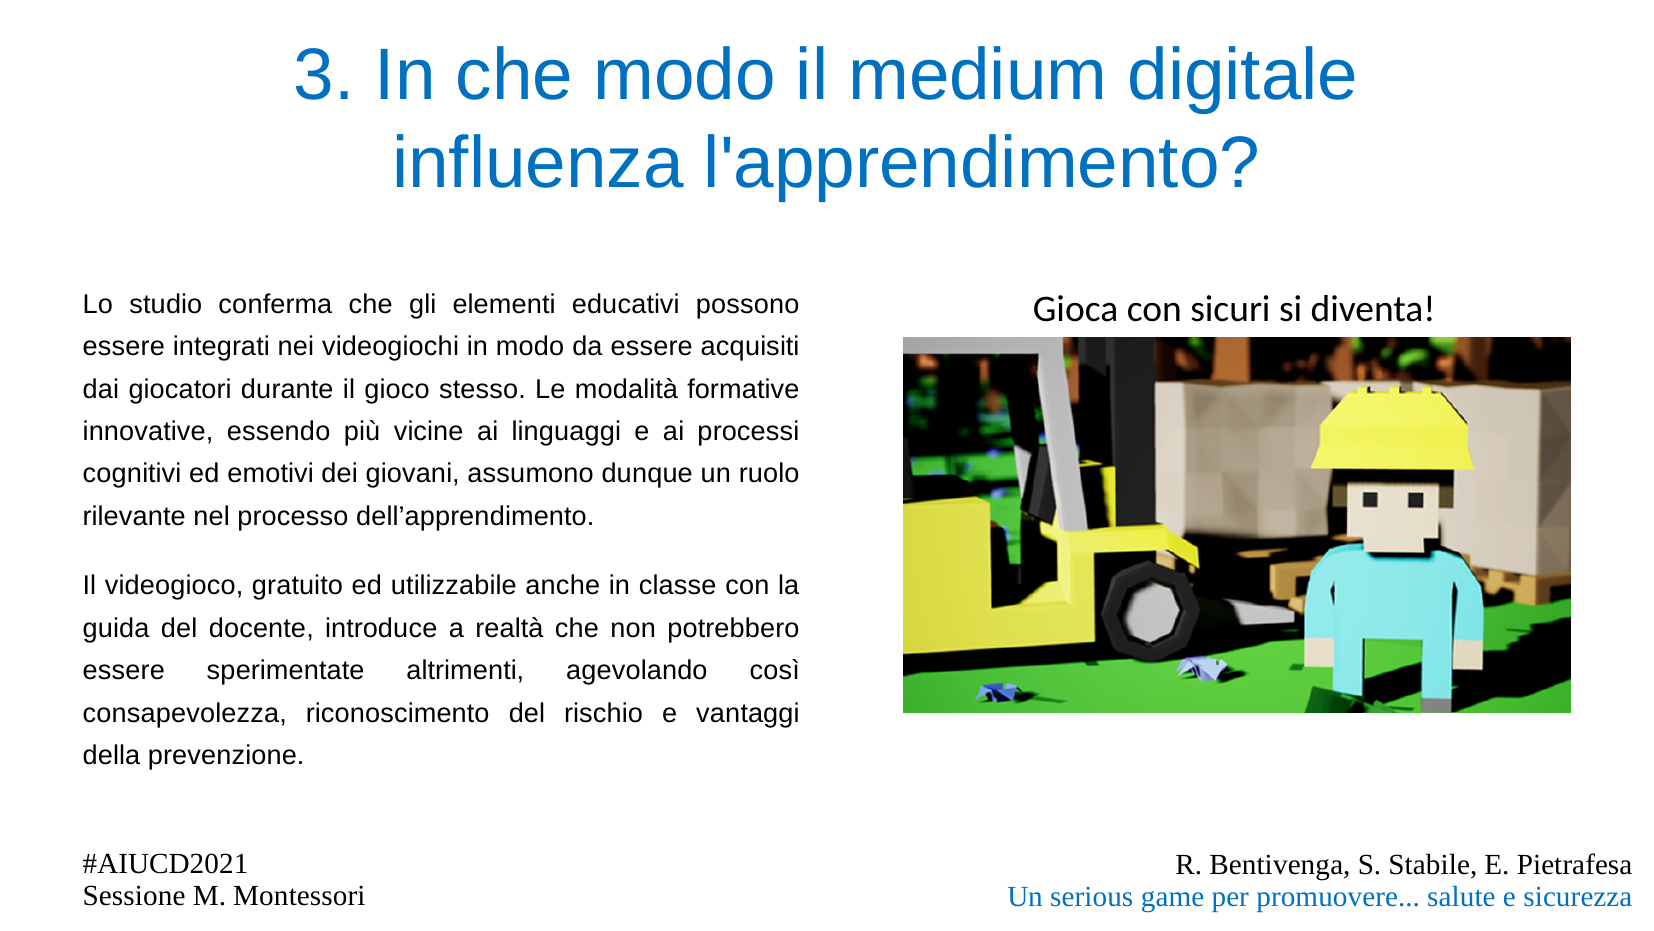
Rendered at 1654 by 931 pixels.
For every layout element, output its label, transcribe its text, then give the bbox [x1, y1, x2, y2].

text_box Gioca con sicuri si diventa! [1018, 277, 1451, 337]
text_box #AIUCD2021 Sessione M. Montessori [82, 847, 469, 912]
picture [903, 337, 1571, 713]
list Lo studio conferma che gli elementi educativi possono essere integrati nei videogiochi in modo da essere acquisiti dai giocatori durante il gioco stesso. Le modalità formative innovative, essendo più vicine ai linguaggi e ai processi cognitivi ed emotivi dei giovani, assumono dunque un ruolo rilevante nel processo dell’apprendimento. Il videogioco, gratuito ed utilizzabile anche in classe con la guida del docente, introduce a realtà che non potrebbero essere sperimentate altrimenti, agevolando così consapevolezza, riconoscimento del rischio e vantaggi della prevenzione. [82, 276, 800, 816]
text_box R. Bentivenga, S. Stabile, E. Pietrafesa Un serious game per promuovere... salute e sicurezza [893, 848, 1633, 913]
title 3. In che modo il medium digitale influenza l'apprendimento? [82, 27, 1571, 203]
